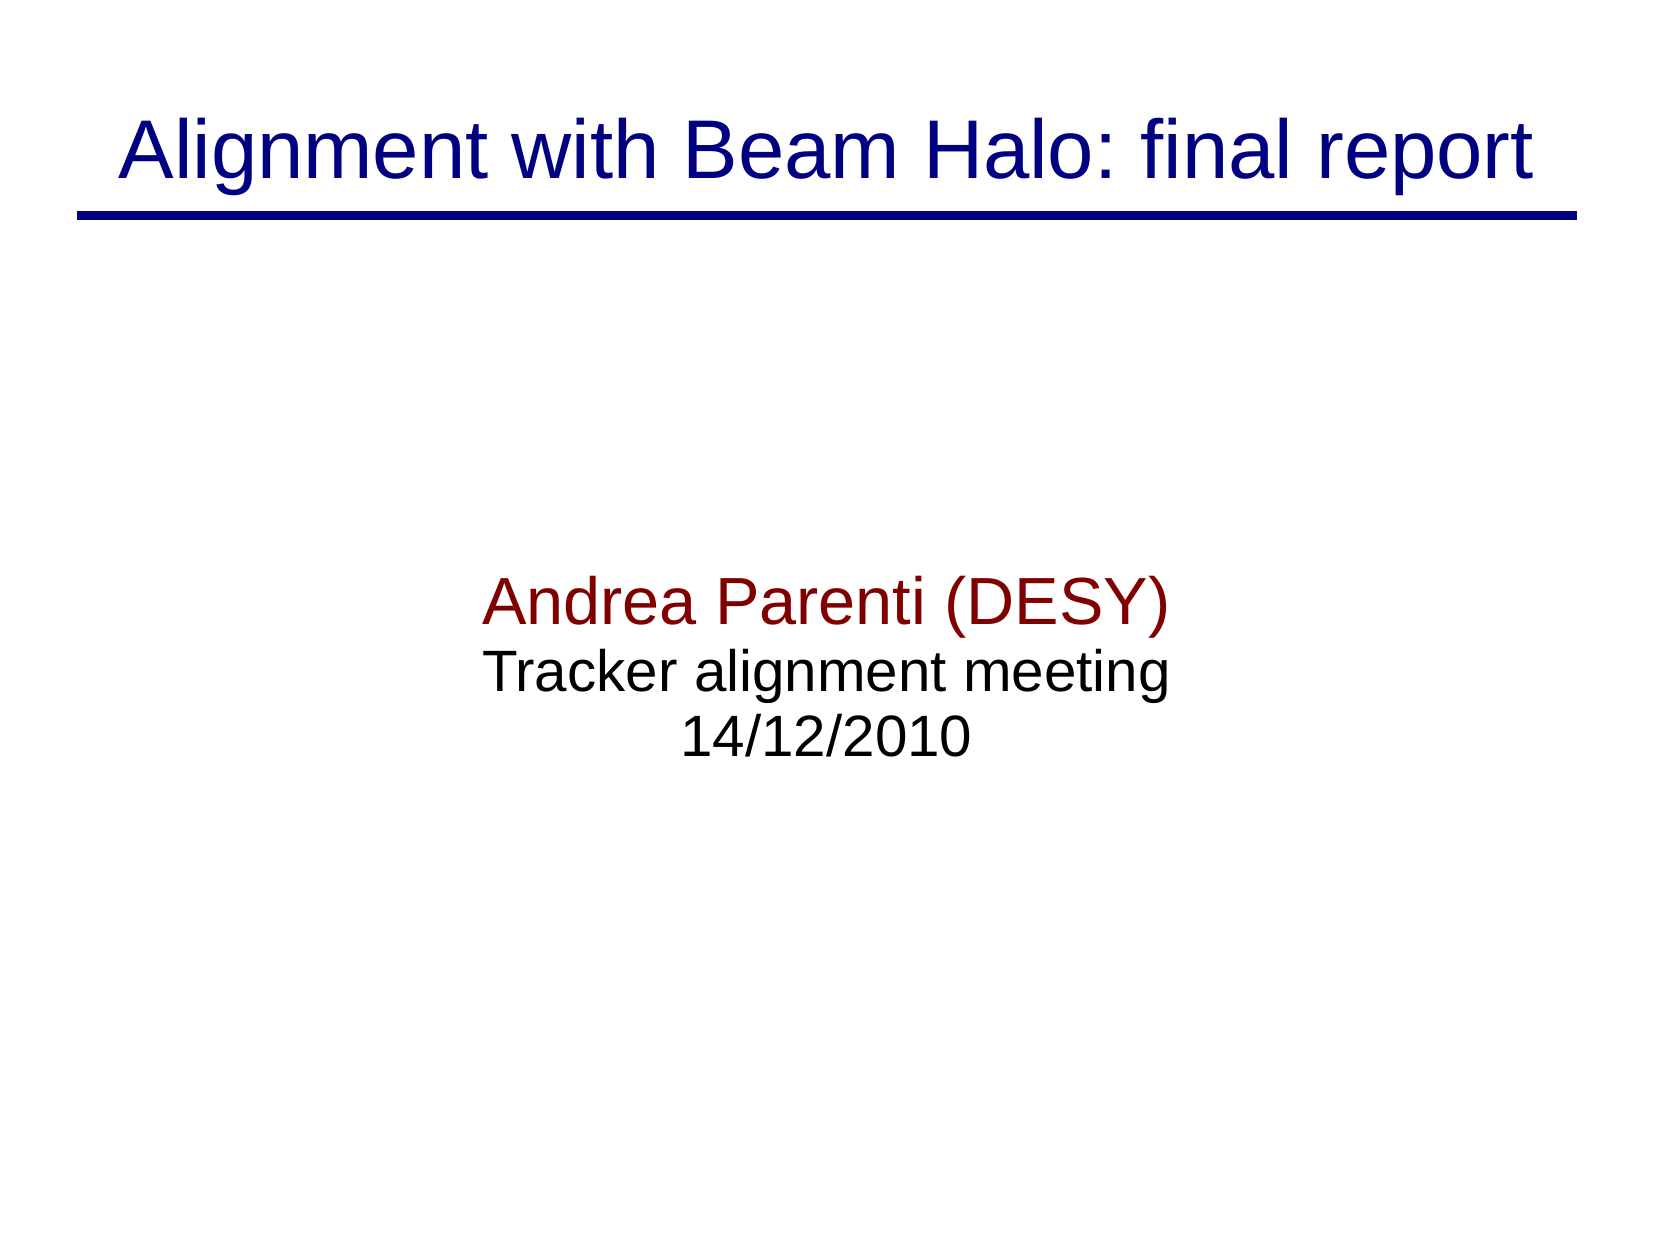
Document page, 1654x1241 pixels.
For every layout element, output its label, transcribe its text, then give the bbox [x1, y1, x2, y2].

title Alignment with Beam Halo: final report [82, 75, 1571, 225]
subtitle Andrea Parenti (DESY) Tracker alignment meeting 14/12/2010 [82, 225, 1571, 1109]
